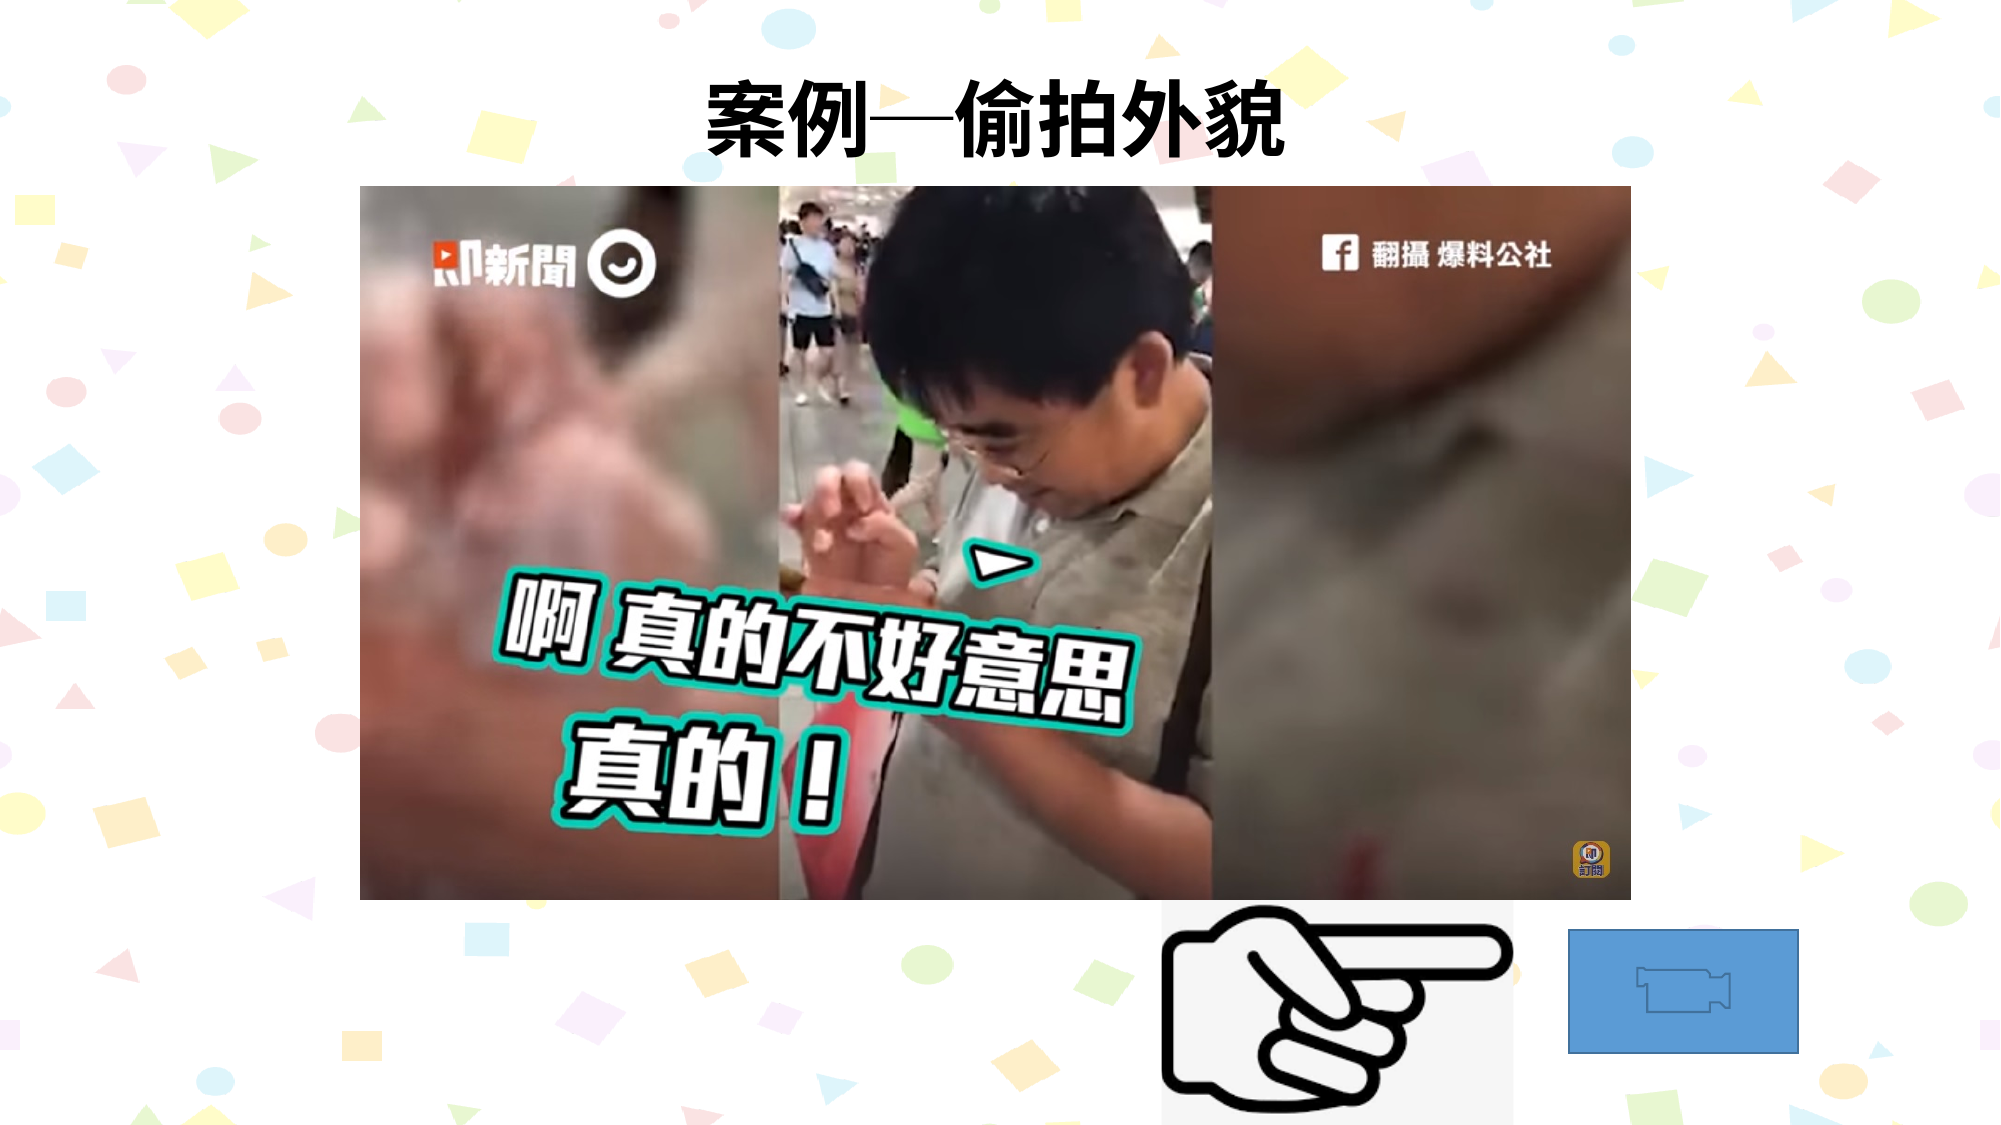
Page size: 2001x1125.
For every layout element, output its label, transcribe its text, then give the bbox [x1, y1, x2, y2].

title 案例─偷拍外貌 [67, 0, 1925, 216]
text_box [1568, 930, 1799, 1054]
picture [360, 186, 1631, 1125]
